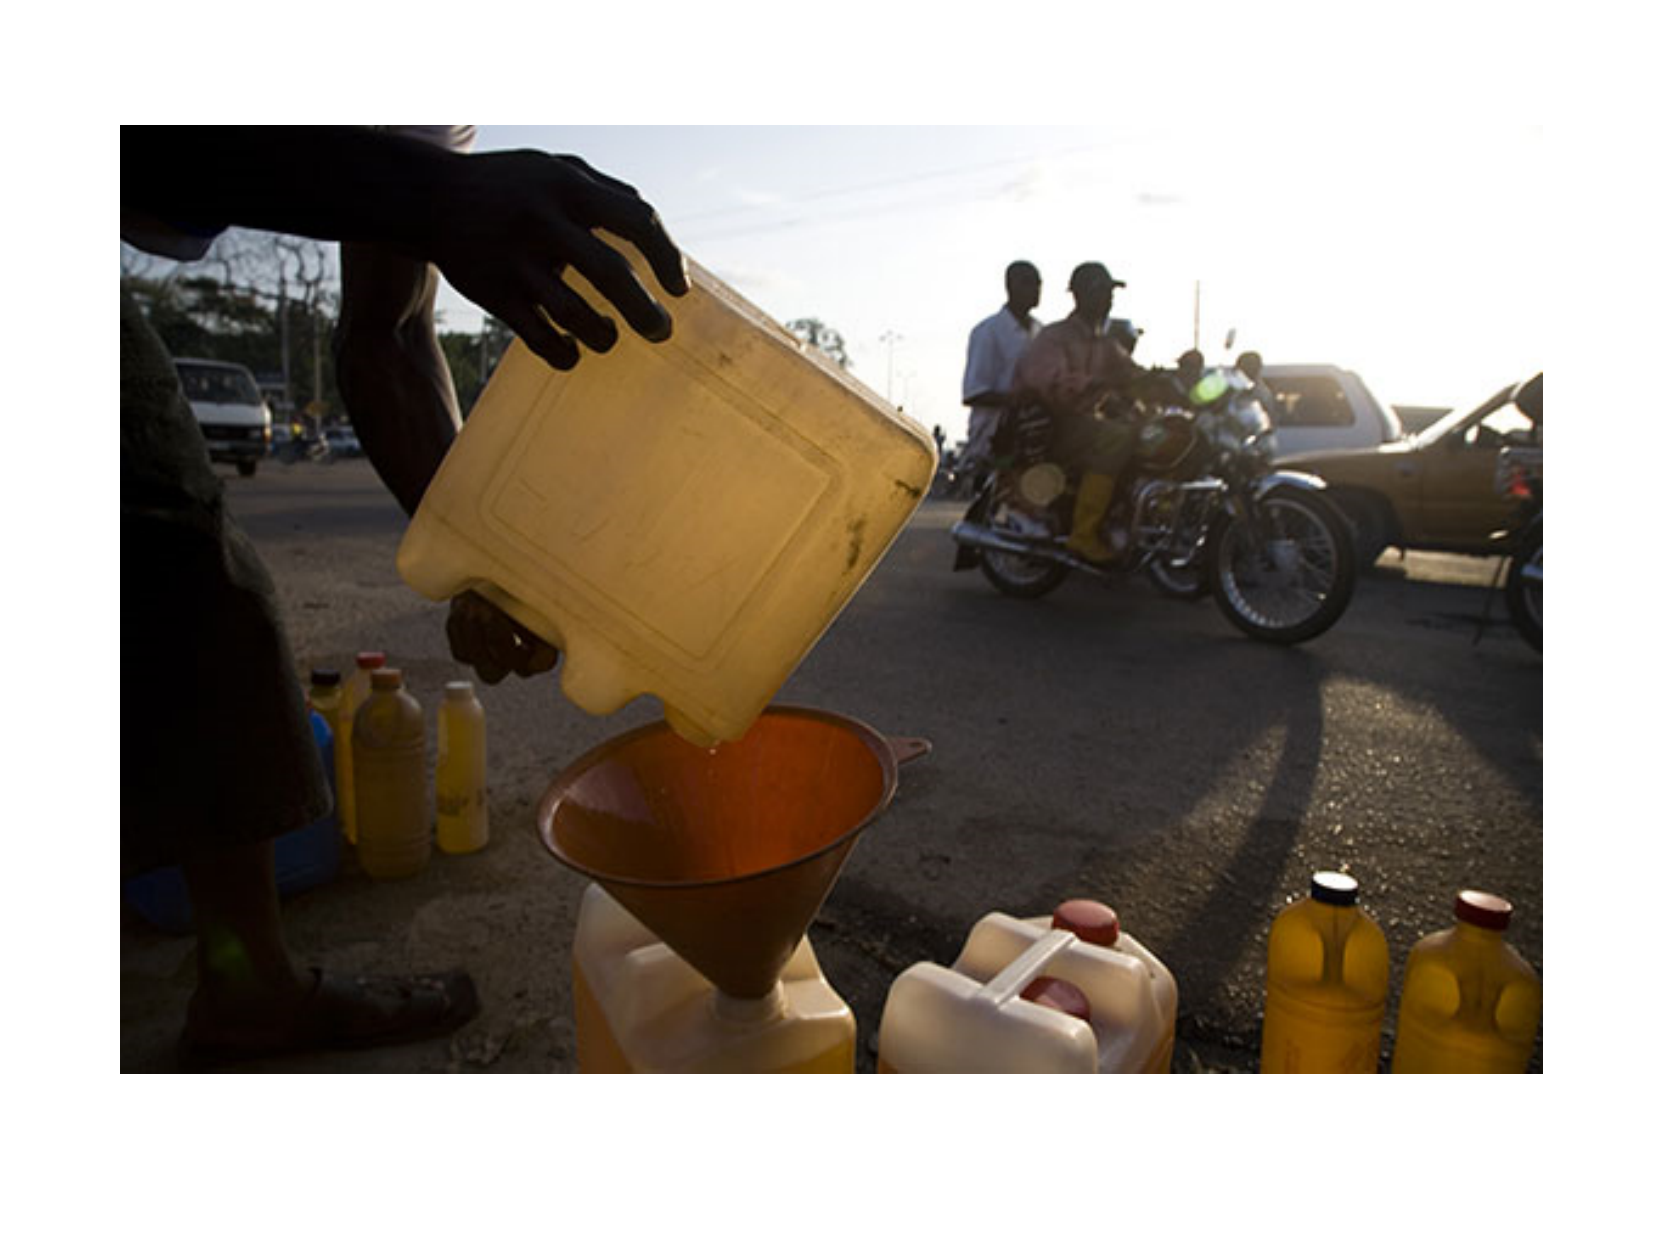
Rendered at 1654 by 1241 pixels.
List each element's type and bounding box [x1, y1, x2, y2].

picture [120, 125, 1543, 1074]
